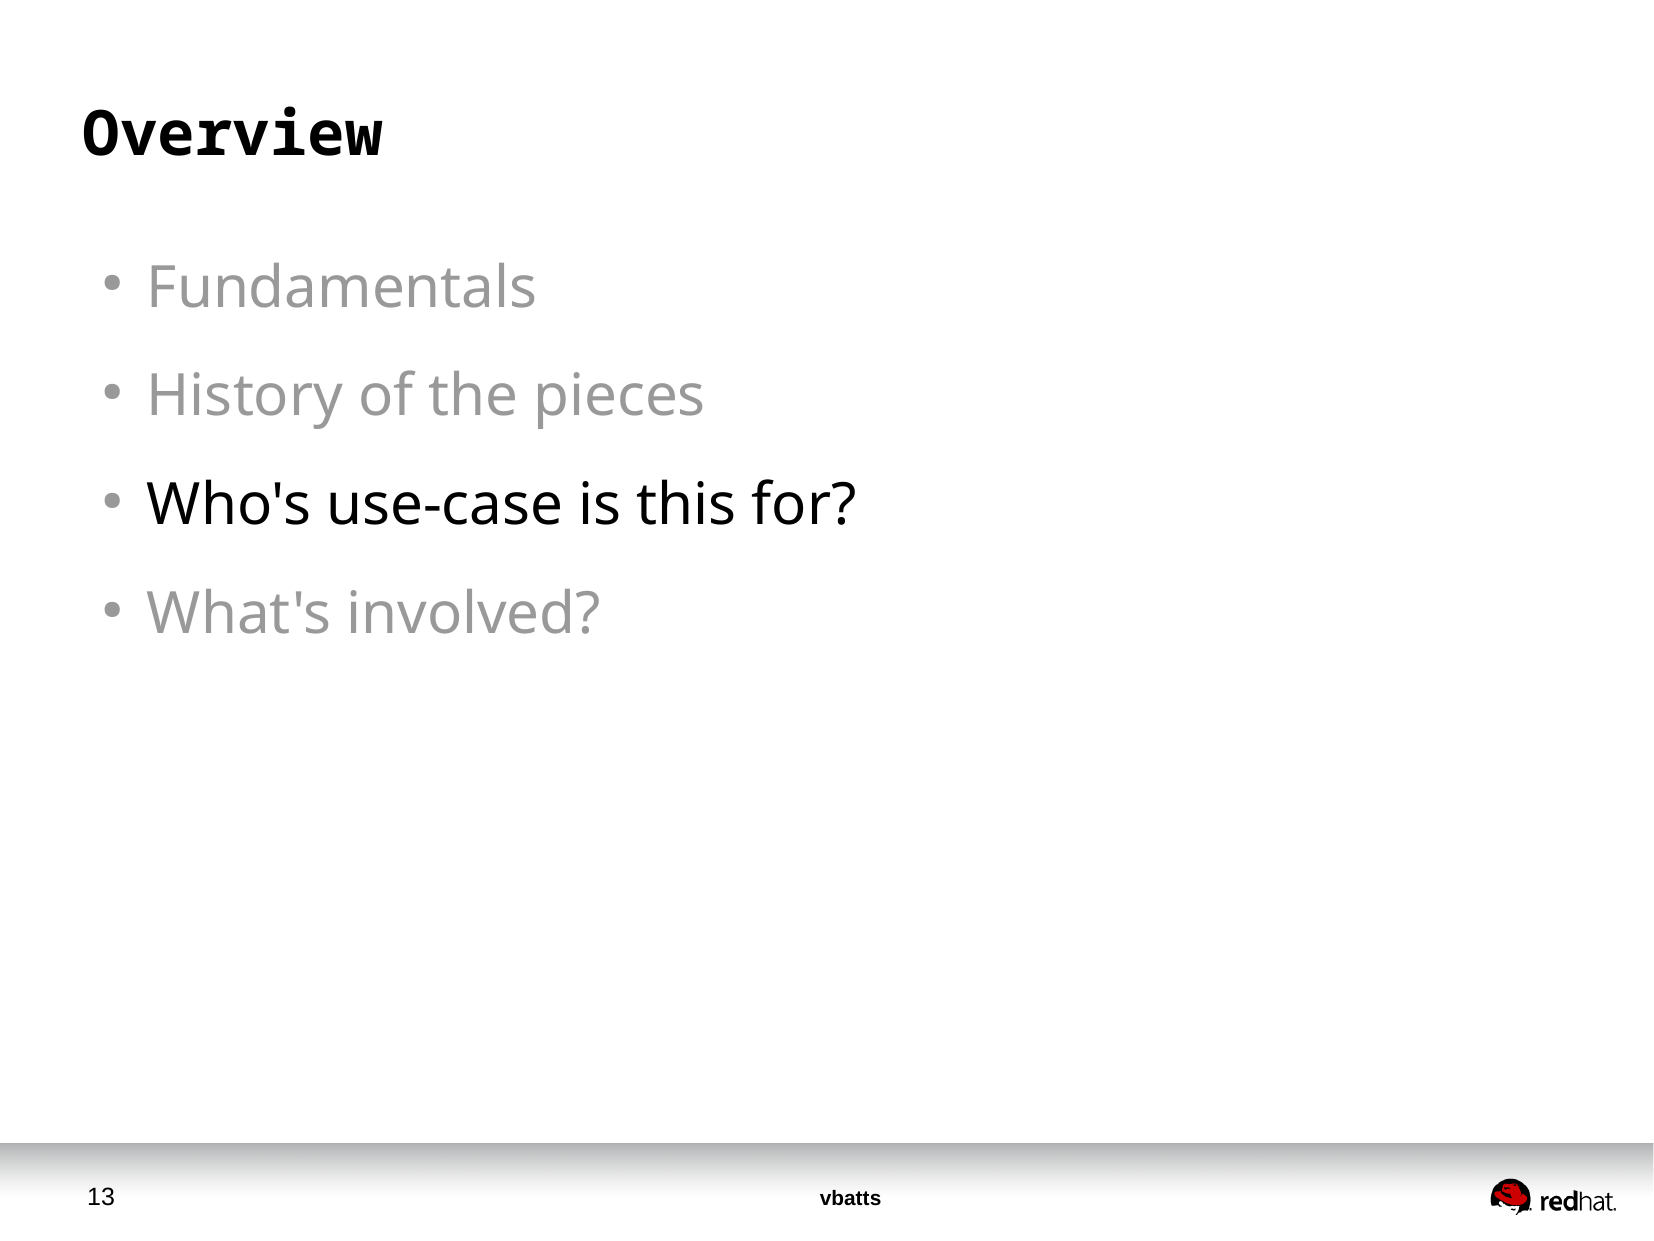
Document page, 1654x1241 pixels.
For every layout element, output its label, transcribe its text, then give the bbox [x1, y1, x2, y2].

list Fundamentals History of the pieces Who's use-case is this for? What's involved? [86, 244, 1576, 950]
title Overview [82, 37, 1571, 226]
picture [0, 1143, 1654, 1241]
